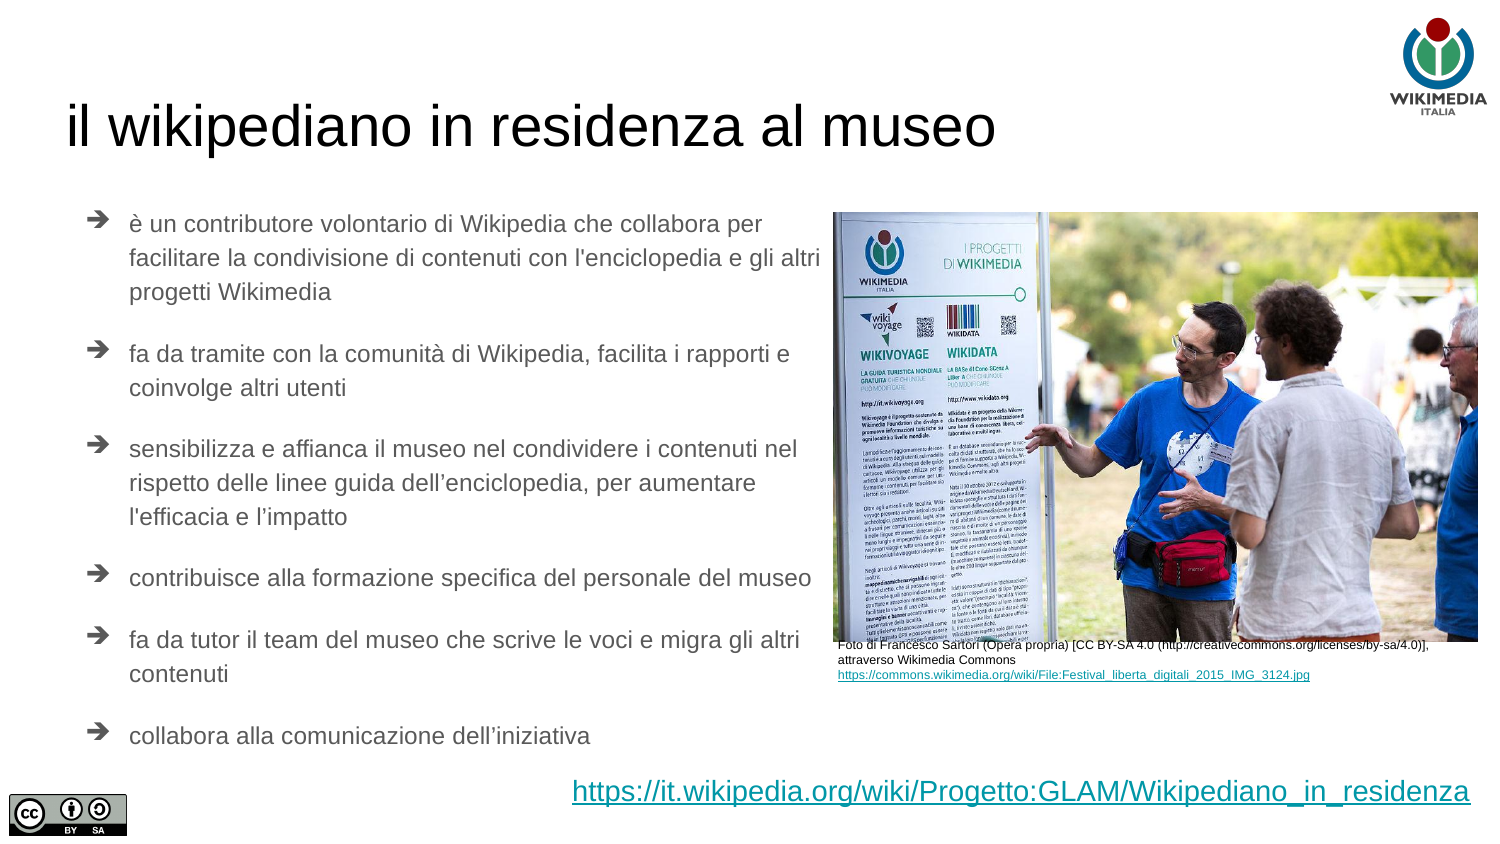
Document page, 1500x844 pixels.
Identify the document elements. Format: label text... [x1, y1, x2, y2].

picture [1389, 17, 1488, 116]
title il wikipediano in residenza al museo [51, 72, 1449, 167]
picture [850, 212, 1478, 643]
picture [9, 794, 127, 836]
text_box Foto di Francesco Sartori (Opera propria) [CC BY-SA 4.0 (http://creativecommons.org/licenses/by-sa/4.0)], attraverso Wikimedia Commons https://commons.wikimedia.org/wiki/File:Festival_liberta_digitali_2015_IMG_3124.jpg [822, 648, 1500, 707]
text_box https://it.wikipedia.org/wiki/Progetto:GLAM/Wikipediano_in_residenza [348, 781, 1487, 834]
list è un contributore volontario di Wikipedia che collabora per facilitare la condivisione di contenuti con l'enciclopedia e gli altri progetti Wikimedia fa da tramite con la comunità di Wikipedia, facilita i rapporti e coinvolge altri utenti sensibilizza e affianca il museo nel condividere i contenuti nel rispetto delle linee guida dell’enciclopedia, per aumentare l'efficacia e l’impatto contribuisce alla formazione specifica del personale del museo fa da tutor il team del museo che scrive le voci e migra gli altri contenuti collabora alla comunicazione dell’iniziativa [51, 189, 850, 776]
